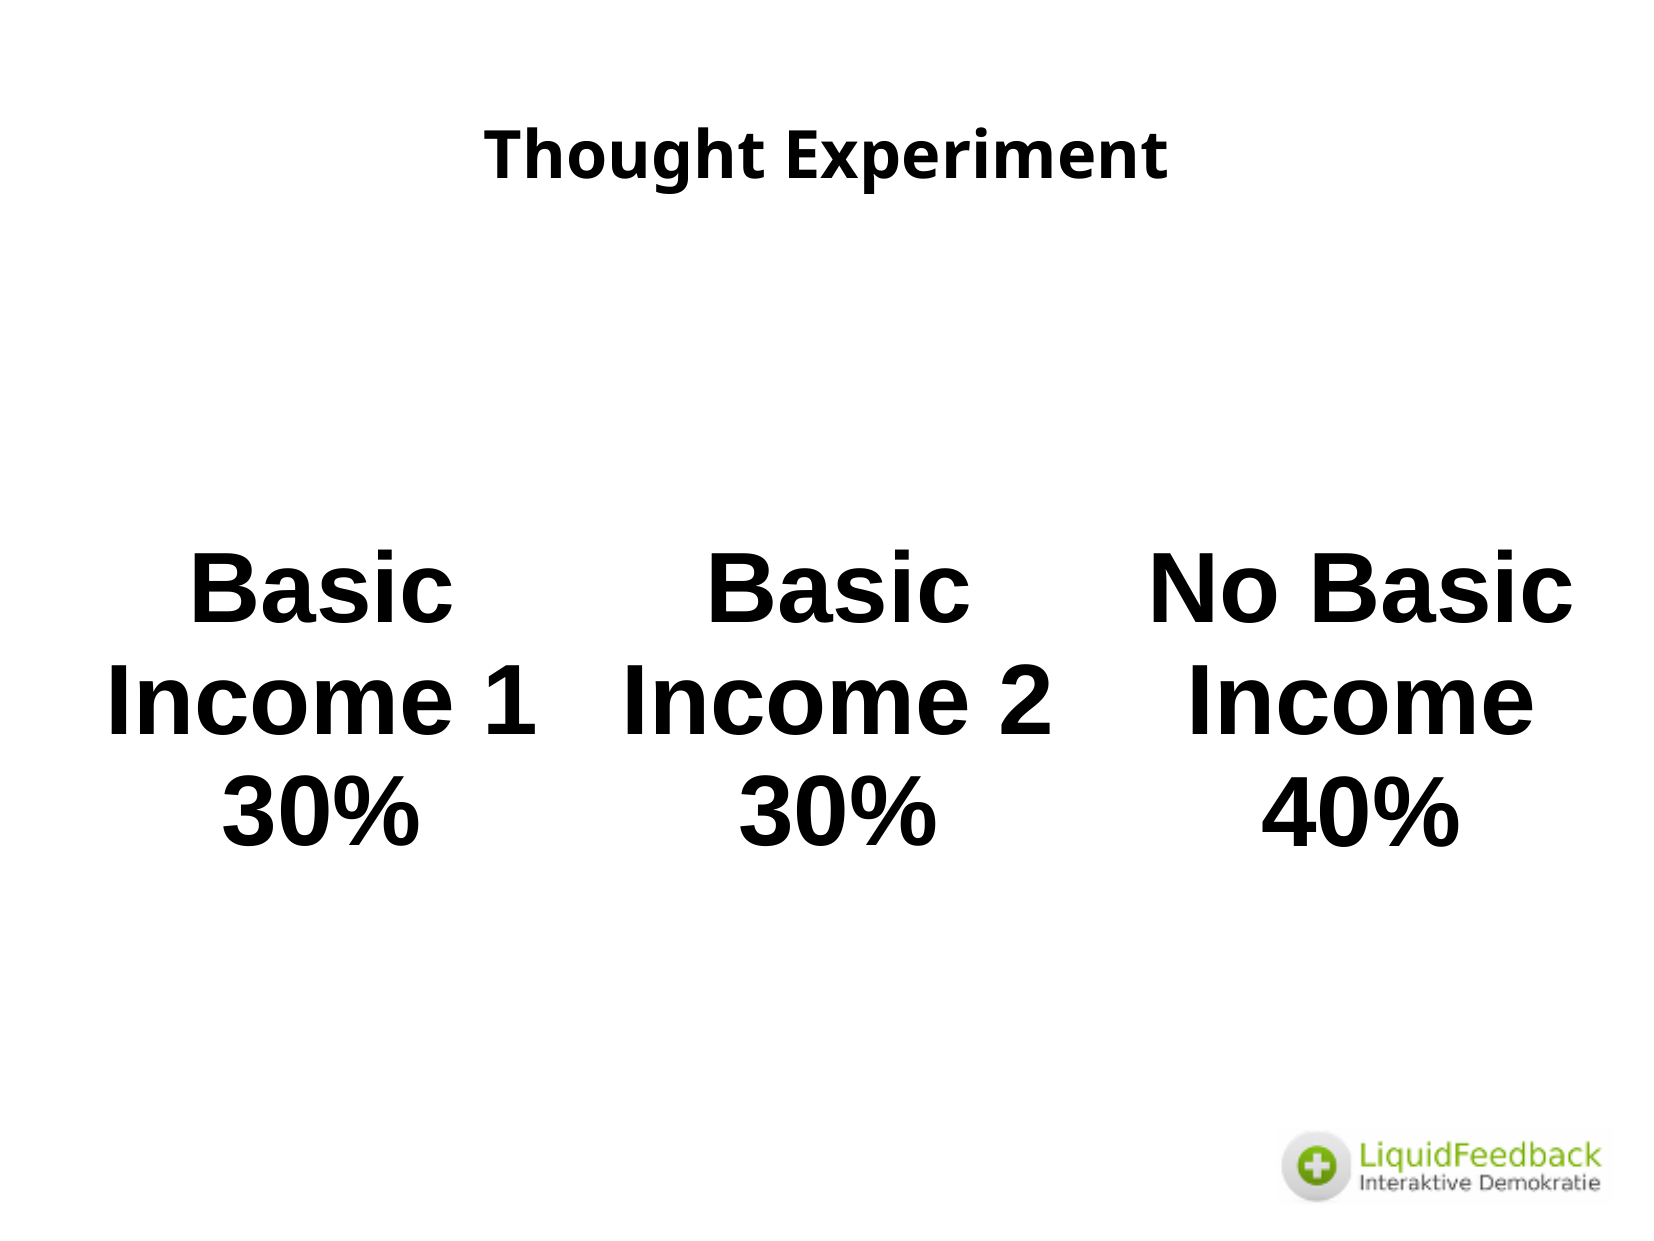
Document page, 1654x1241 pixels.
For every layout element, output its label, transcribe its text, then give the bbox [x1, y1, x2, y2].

text_box No Basic Income 40% [1122, 290, 1601, 1109]
picture [1276, 1127, 1613, 1205]
subtitle Basic Income 1 30% [82, 290, 562, 1109]
title Thought Experiment [82, 49, 1571, 257]
text_box Basic Income 2 30% [599, 290, 1078, 1109]
